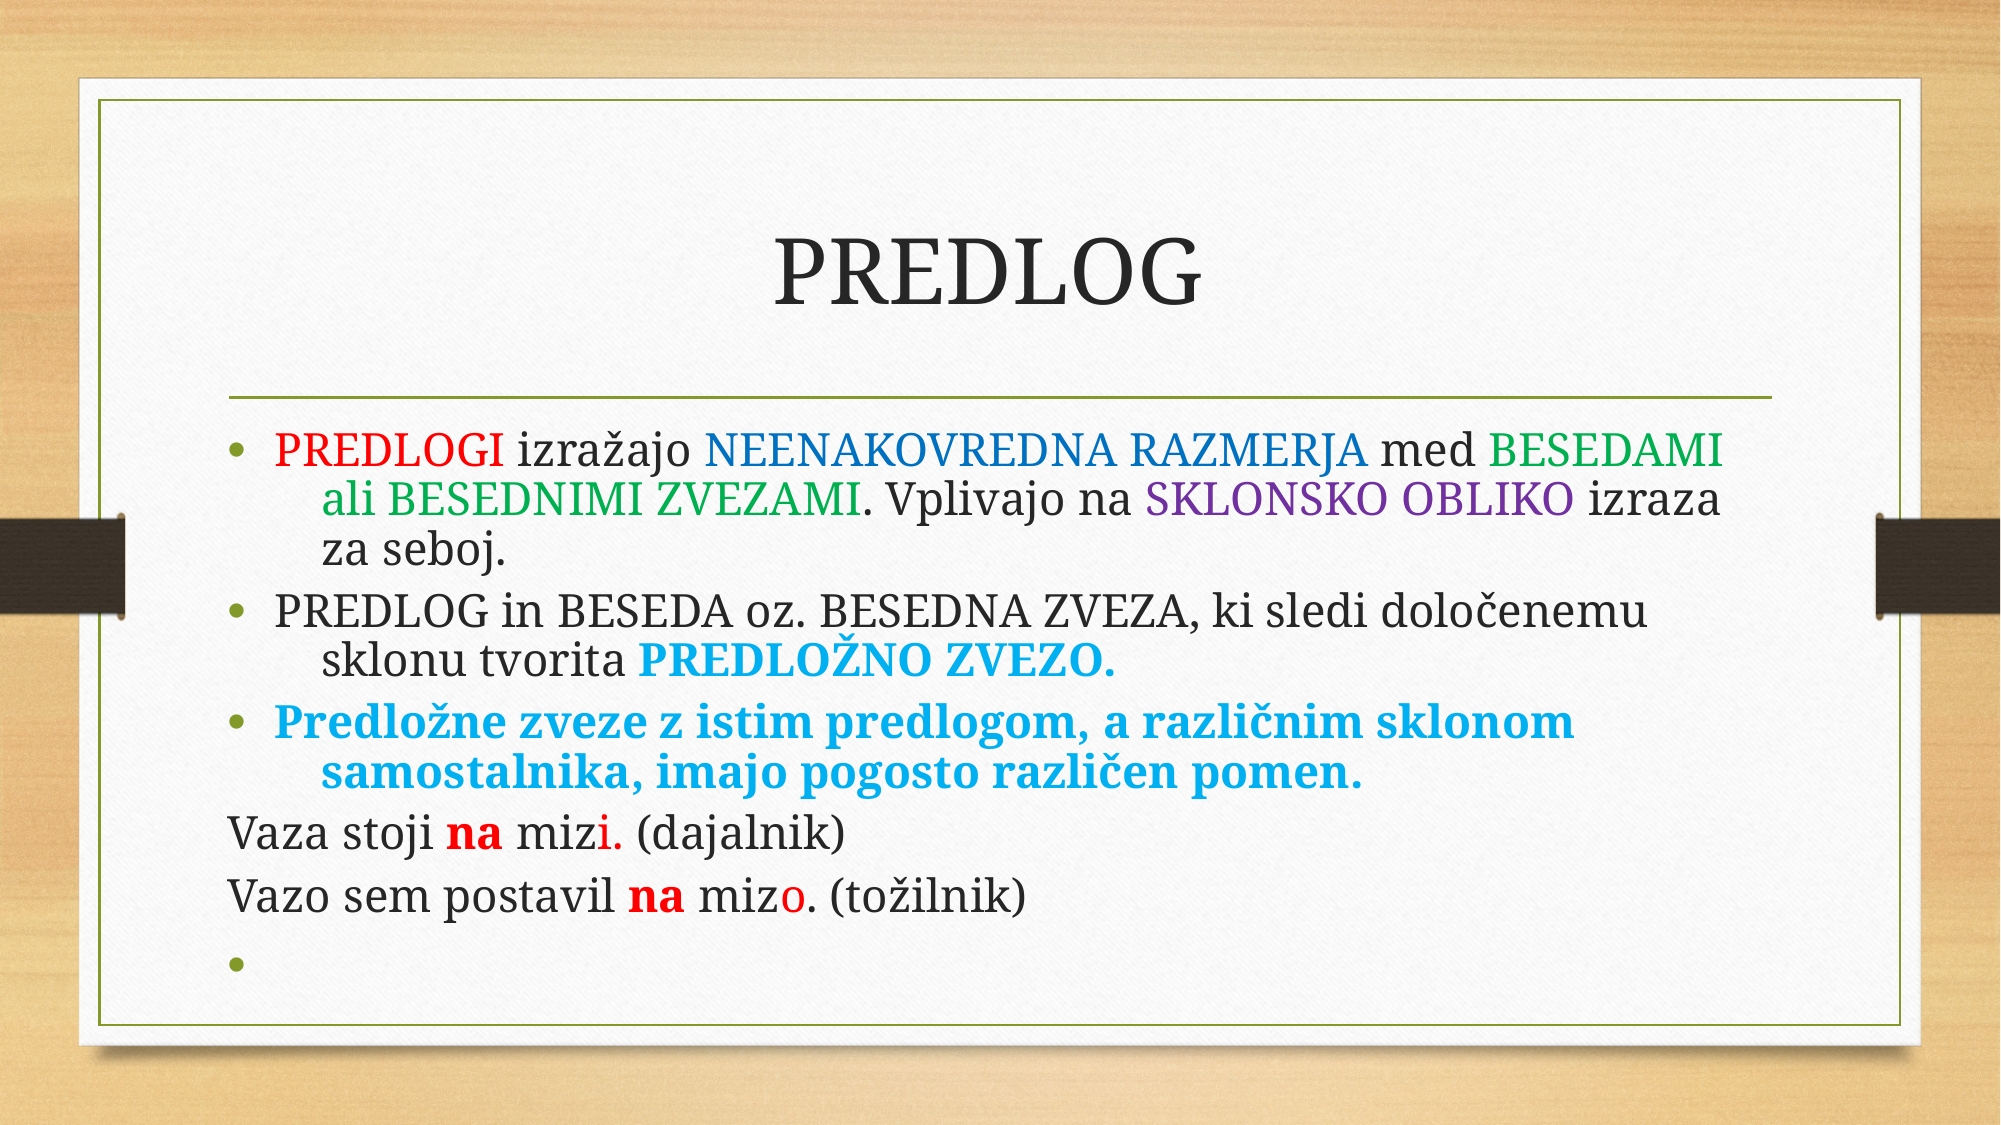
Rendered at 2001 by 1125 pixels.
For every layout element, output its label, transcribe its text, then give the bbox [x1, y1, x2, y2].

list PREDLOGI izražajo NEENAKOVREDNA RAZMERJA med BESEDAMI ali BESEDNIMI ZVEZAMI. Vplivajo na SKLONSKO OBLIKO izraza za seboj. PREDLOG in BESEDA oz. BESEDNA ZVEZA, ki sledi določenemu sklonu tvorita PREDLOŽNO ZVEZO. Predložne zveze z istim predlogom, a različnim sklonom samostalnika, imajo pogosto različen pomen. Vaza stoji na mizi. (dajalnik) Vazo sem postavil na mizo. (tožilnik) [212, 419, 1788, 964]
title PREDLOG [212, 161, 1788, 376]
